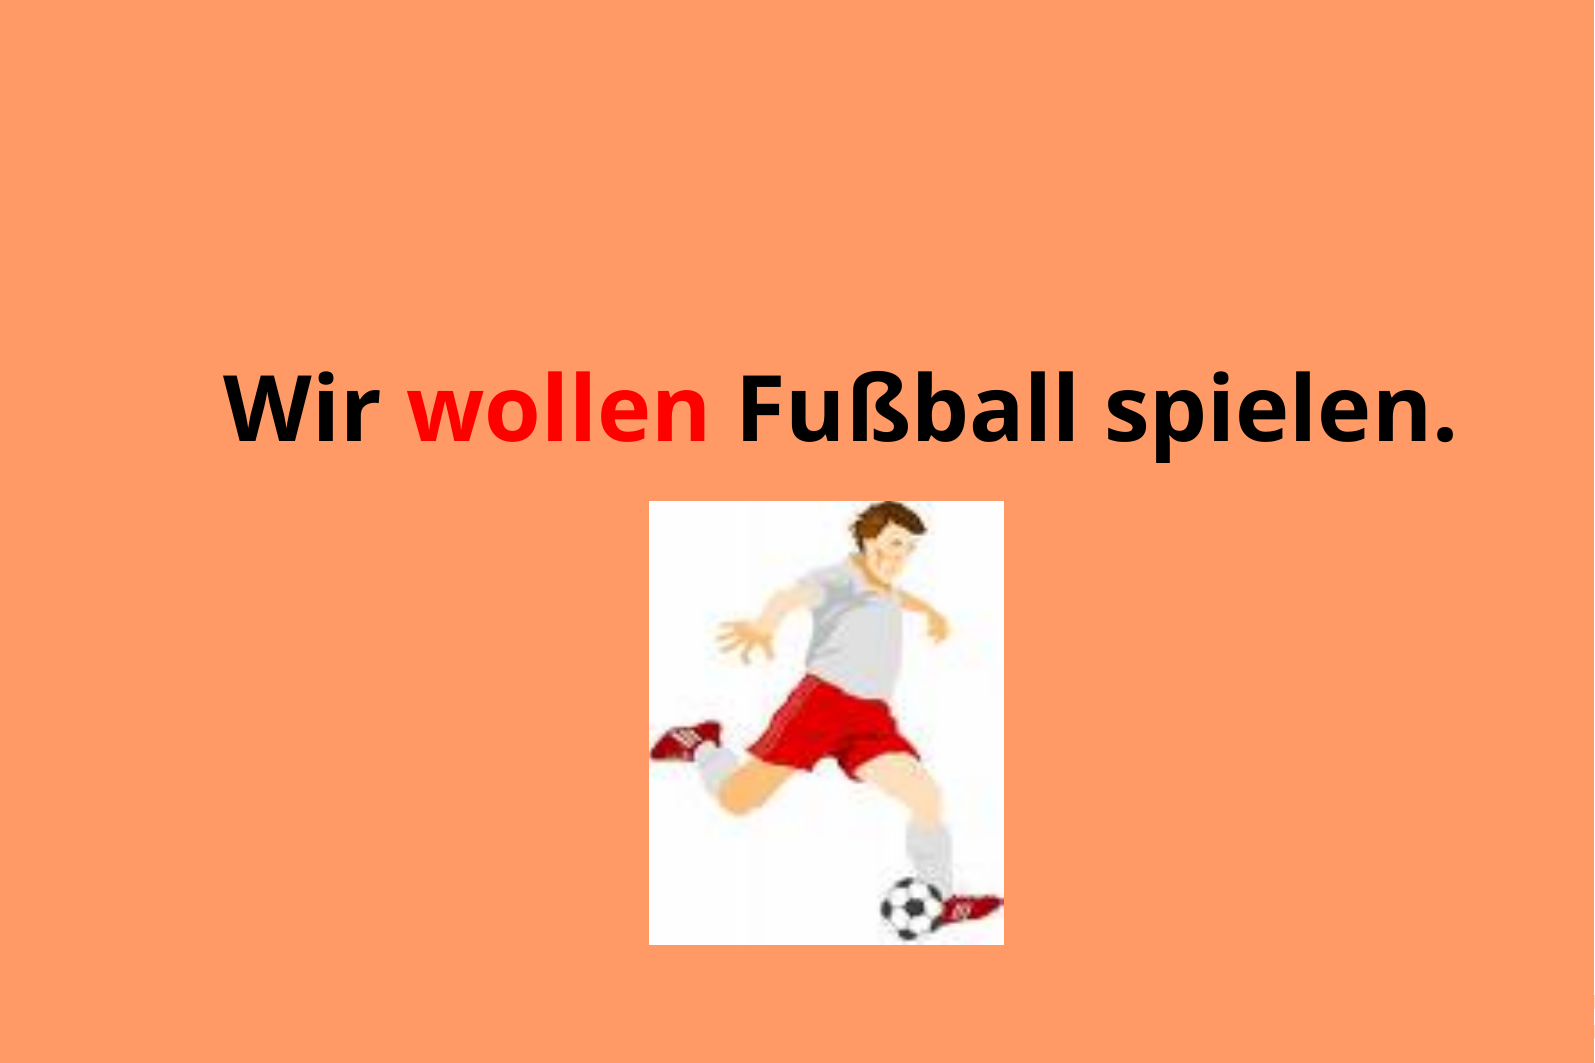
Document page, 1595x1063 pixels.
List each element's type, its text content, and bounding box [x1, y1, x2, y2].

picture [649, 501, 1004, 945]
subtitle Wir wollen Fußball spielen. [147, 0, 1536, 842]
